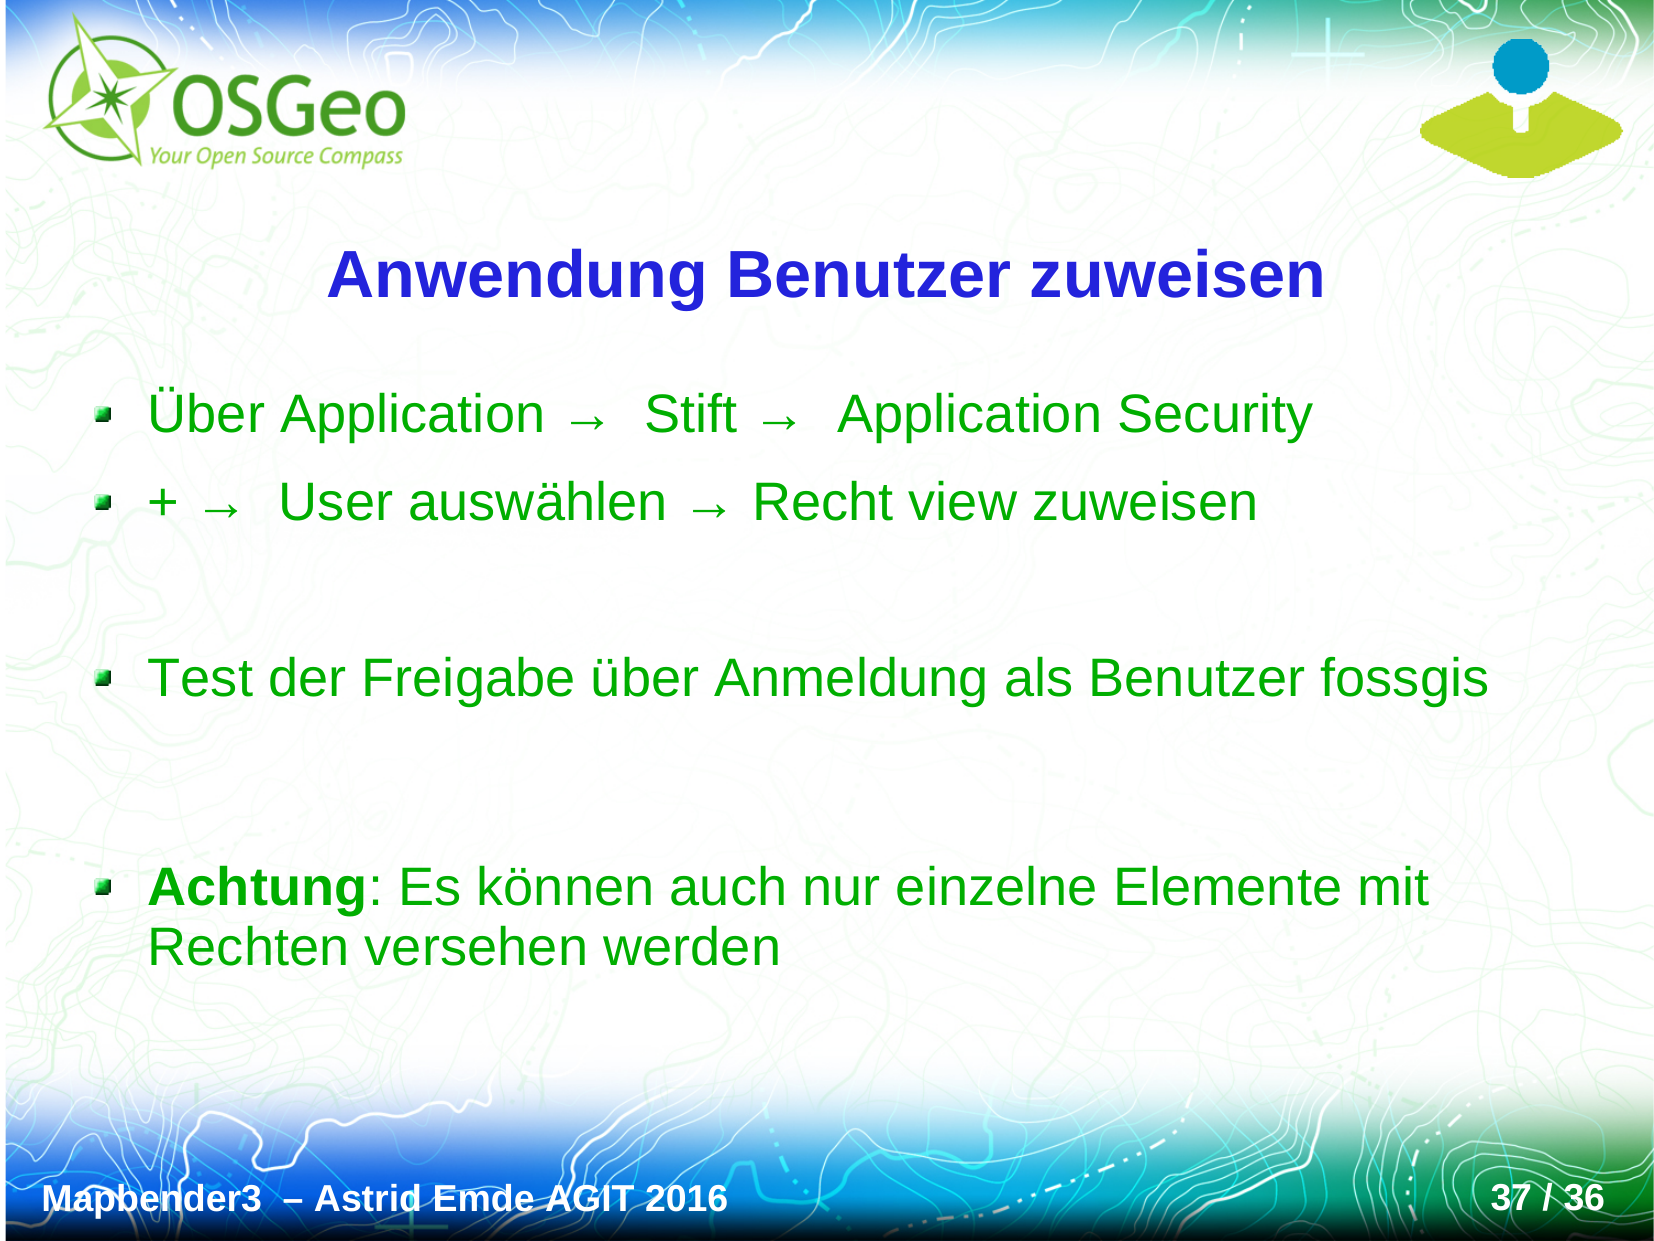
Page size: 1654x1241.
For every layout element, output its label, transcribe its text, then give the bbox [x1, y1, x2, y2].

picture [5, 0, 1654, 1241]
list Über Application → Stift → Application Security + → User auswählen → Recht view zuweisen Test der Freigabe über Anmeldung als Benutzer fossgis Achtung: Es können auch nur einzelne Elemente mit Rechten versehen werden [76, 383, 1565, 1203]
title Anwendung Benutzer zuweisen [82, 200, 1571, 349]
